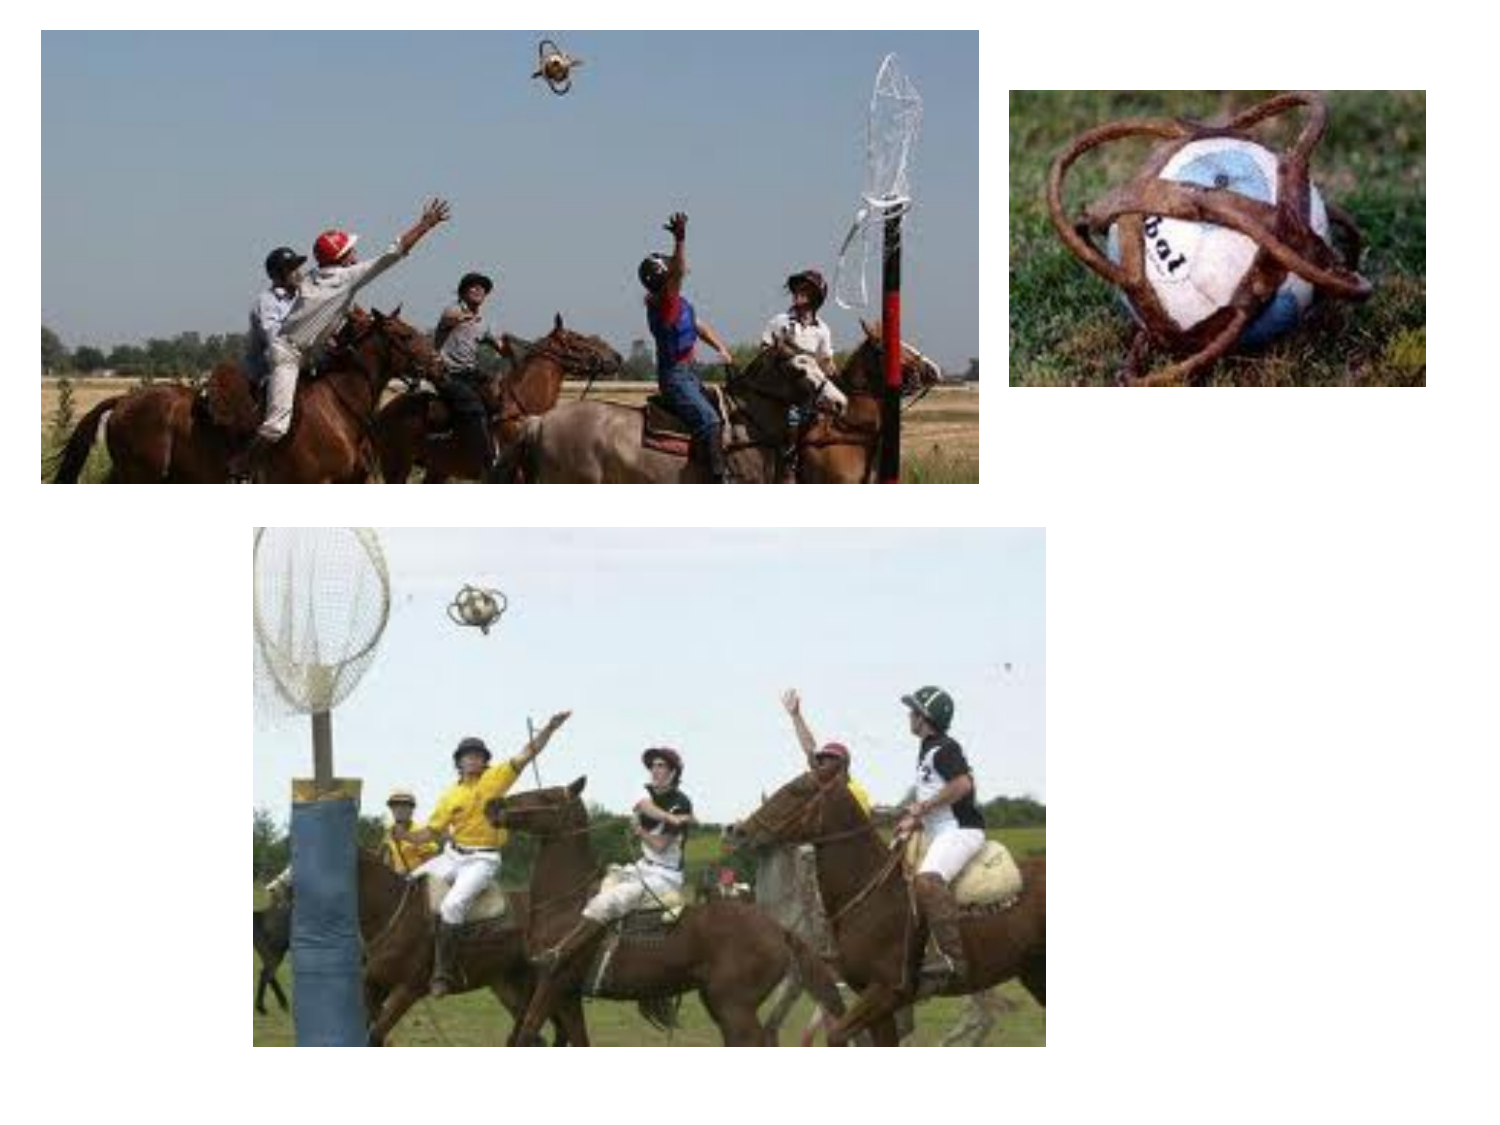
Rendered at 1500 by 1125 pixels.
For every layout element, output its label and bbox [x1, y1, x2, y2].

picture [1009, 90, 1426, 387]
picture [41, 30, 979, 484]
picture [253, 527, 1046, 1048]
